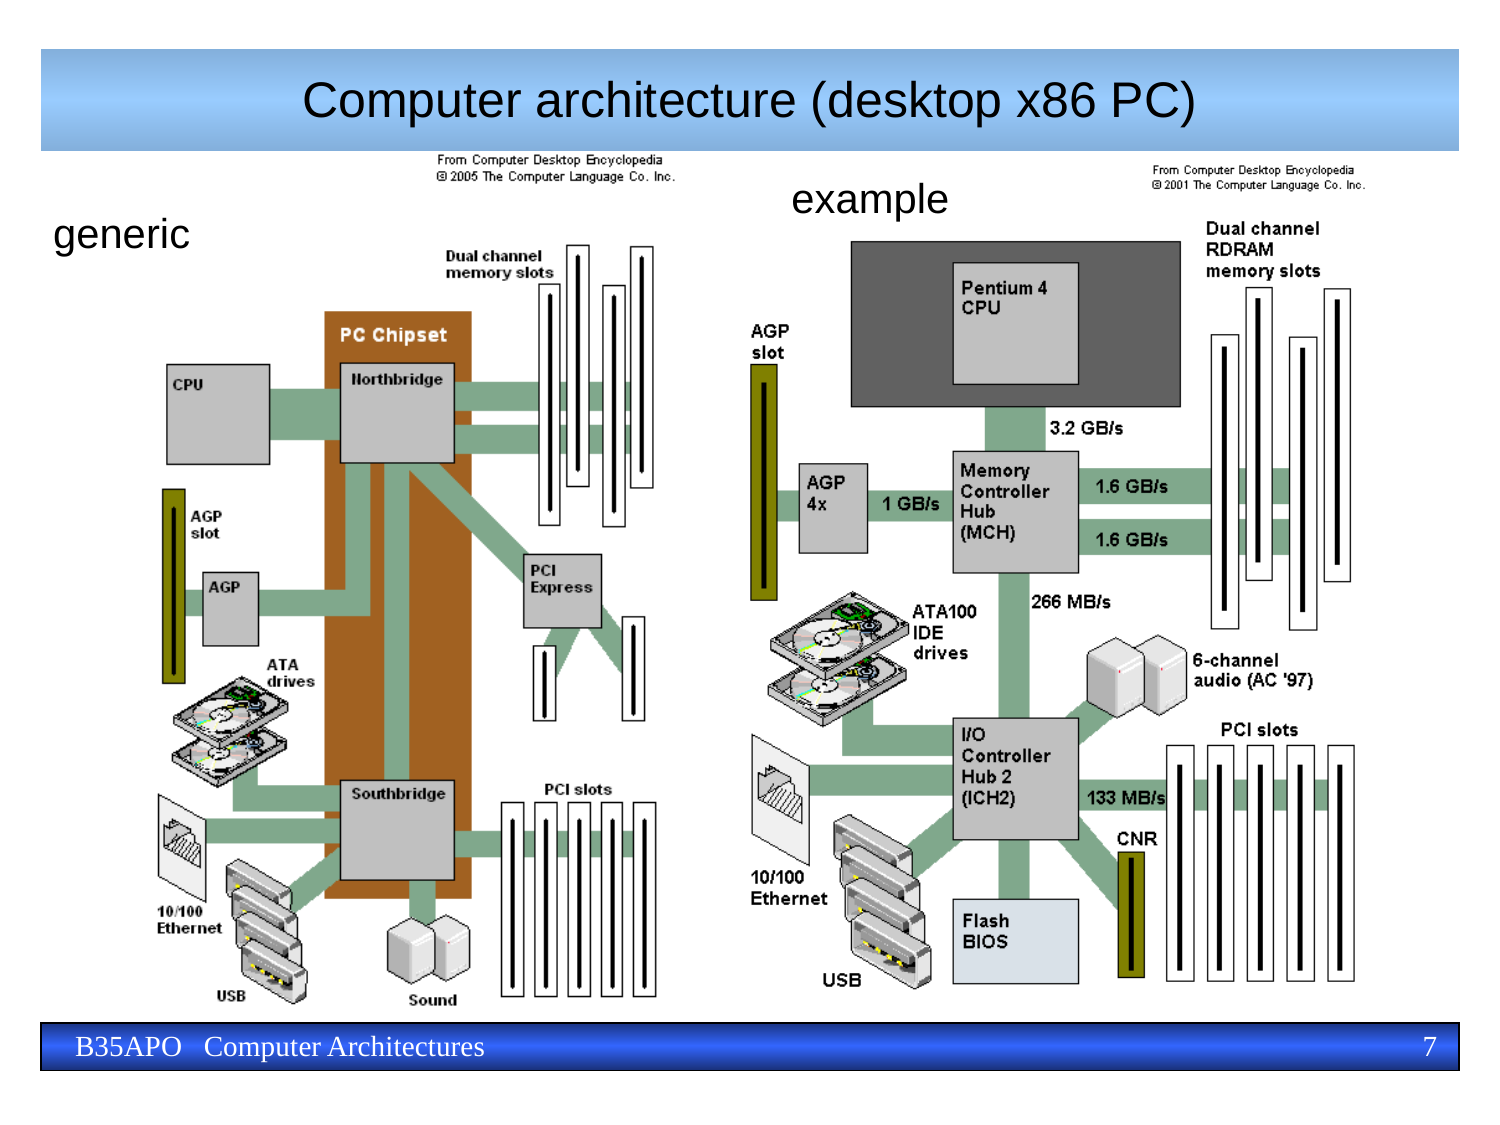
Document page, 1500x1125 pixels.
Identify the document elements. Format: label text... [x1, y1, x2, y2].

text_box generic [23, 199, 282, 265]
picture [140, 152, 676, 1021]
text_box example [761, 164, 1020, 230]
title Computer architecture (desktop x86 PC) [41, 49, 1459, 151]
picture [738, 163, 1366, 1008]
